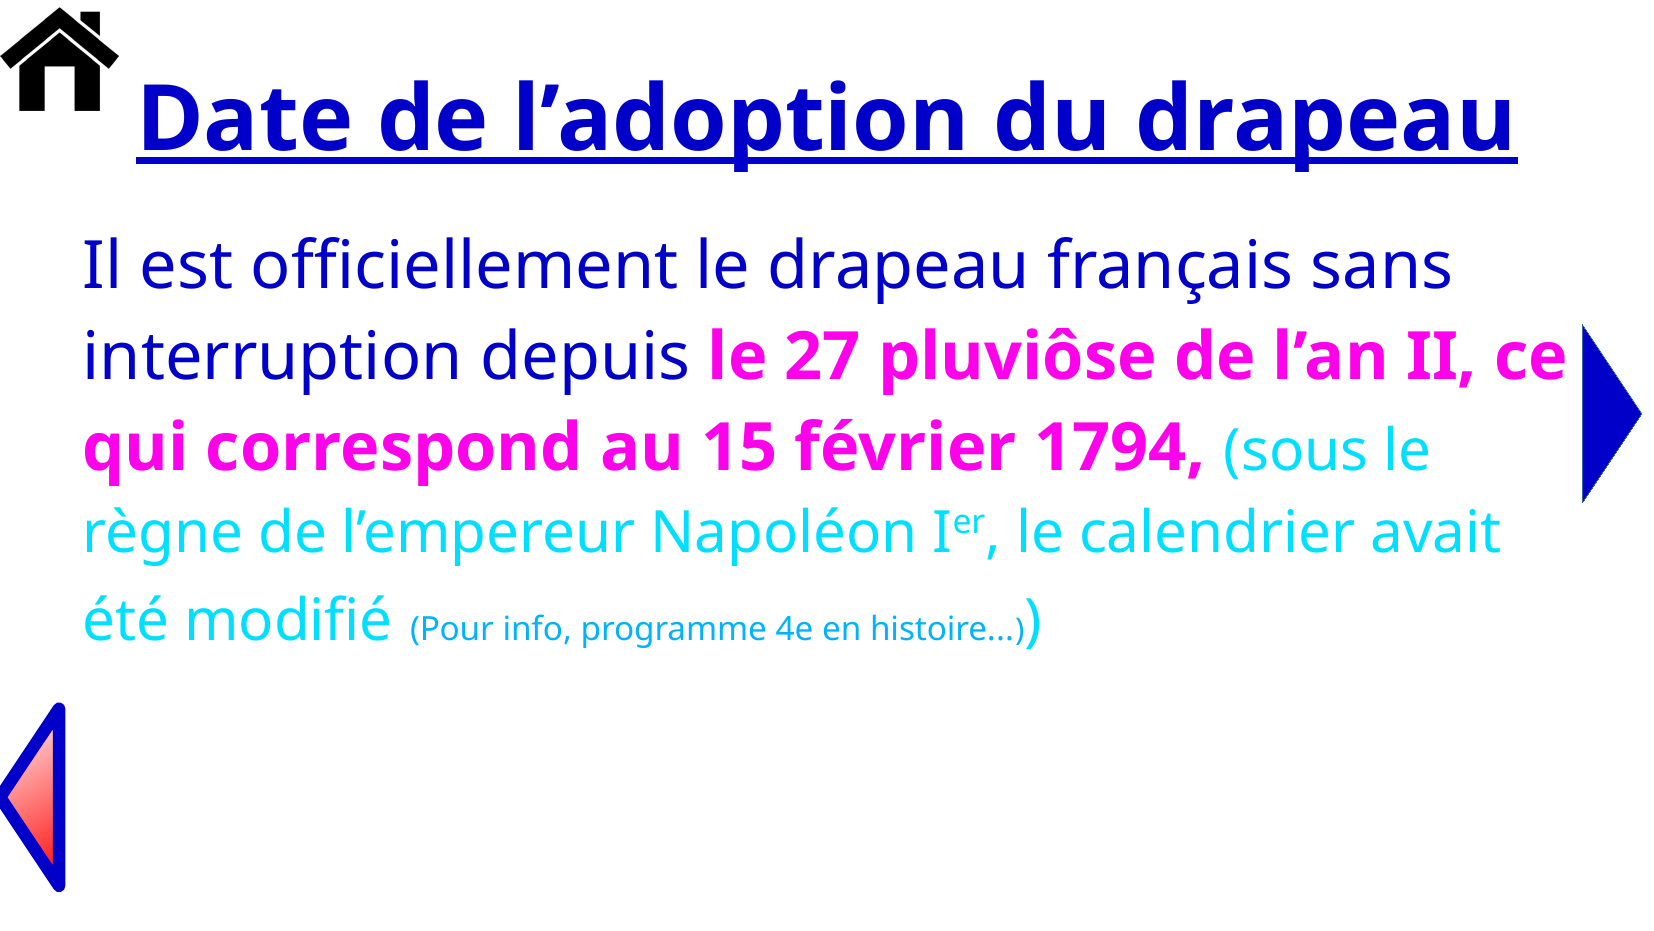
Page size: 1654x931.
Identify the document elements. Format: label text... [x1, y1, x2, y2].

text_box [1582, 324, 1642, 503]
picture [0, 0, 119, 119]
list Il est officiellement le drapeau français sans interruption depuis le 27 pluviôse de l’an II, ce qui correspond au 15 février 1794, (sous le règne de l’empereur Napoléon Ier, le calendrier avait été modifié (Pour info, programme 4e en histoire...)) [82, 217, 1571, 758]
title Date de l’adoption du drapeau [82, 37, 1571, 193]
text_box [0, 708, 60, 886]
